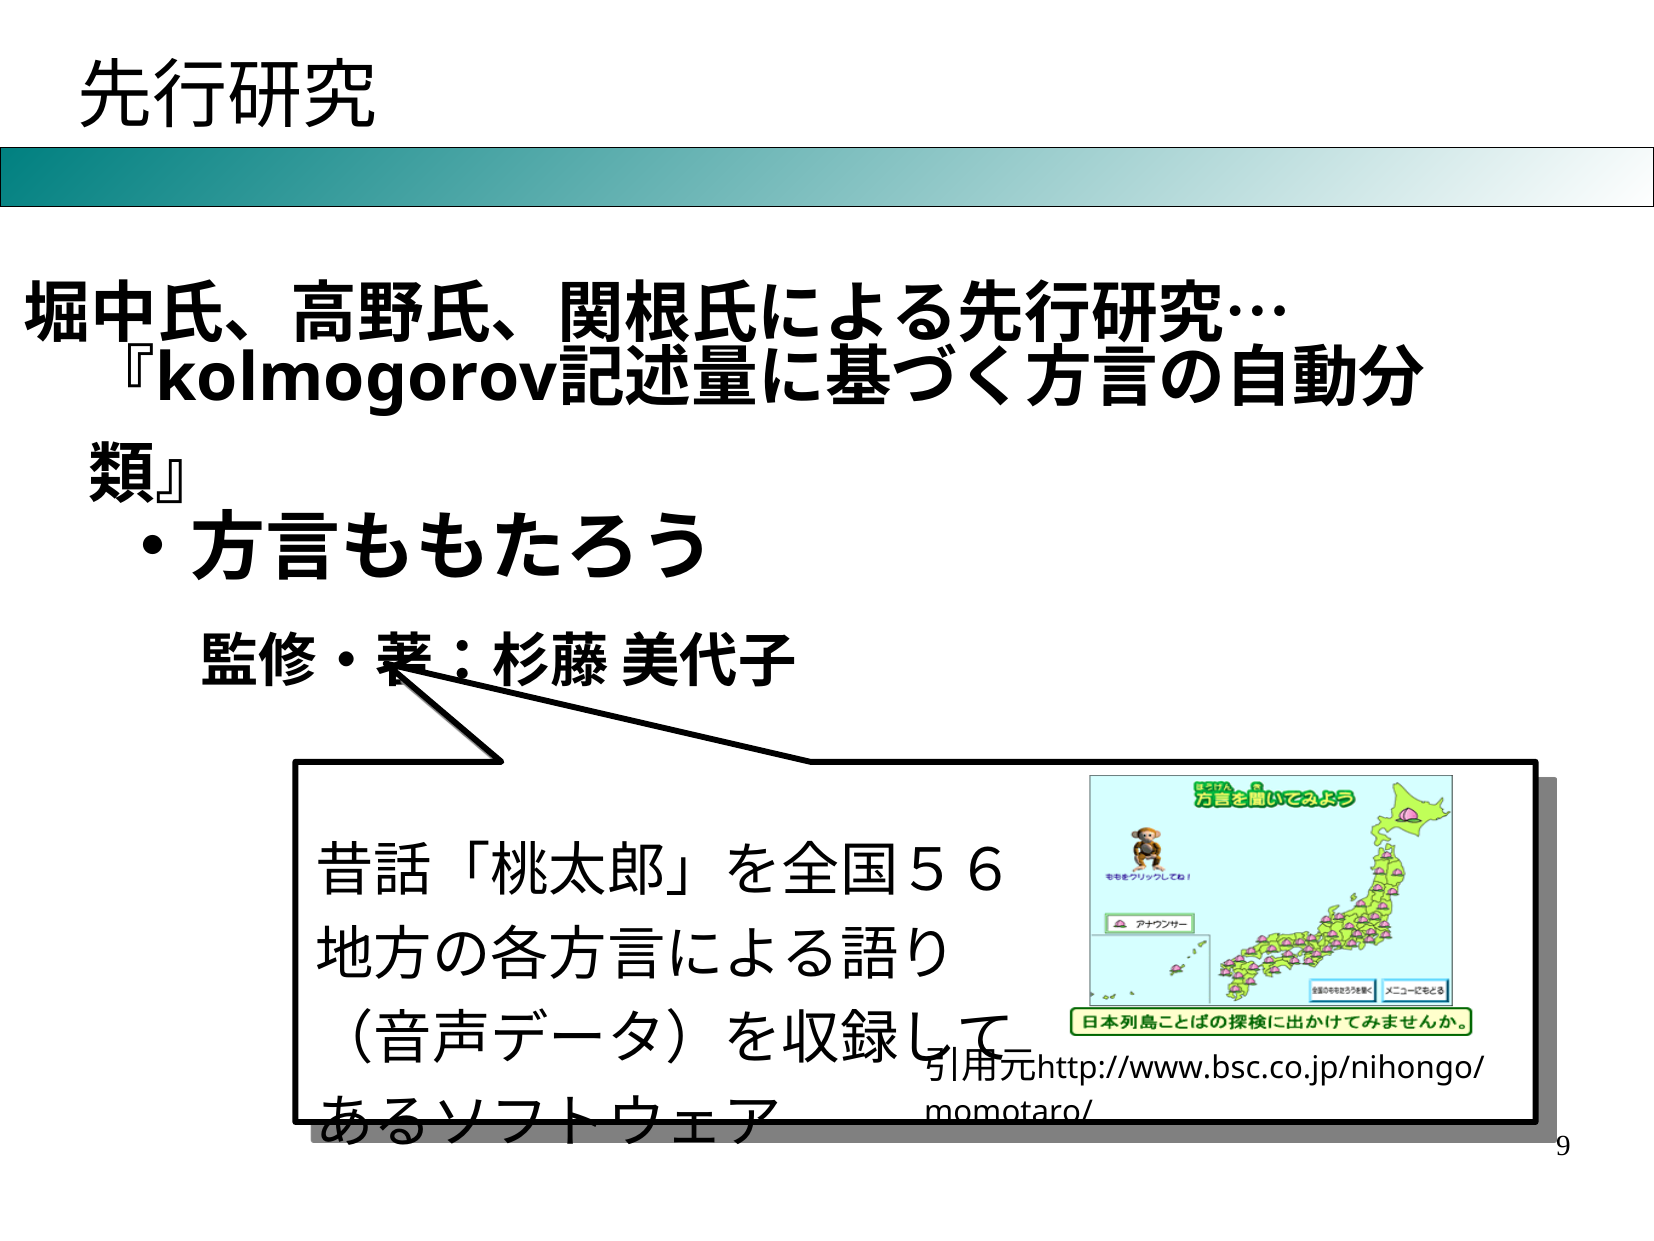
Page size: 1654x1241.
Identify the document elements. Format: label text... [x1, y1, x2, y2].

text_box [977, 1117, 985, 1122]
text_box [1054, 1117, 1068, 1122]
text_box ・方言ももたろう 監修・著：杉藤 美代子 [160, 478, 179, 500]
text_box [1084, 1117, 1536, 1122]
text_box [966, 1117, 975, 1122]
text_box [951, 1117, 959, 1122]
text_box [1014, 1117, 1025, 1122]
text_box [295, 663, 1536, 1122]
text_box [929, 1117, 937, 1122]
text_box 引用元http://www.bsc.co.jp/nihongo/momotaro/ [909, 1027, 1554, 1117]
picture [1064, 775, 1476, 1027]
text_box [620, 1109, 652, 1122]
title 先行研究 [77, 29, 1566, 149]
text_box [573, 1118, 583, 1122]
text_box [940, 1117, 948, 1122]
text_box [353, 1117, 362, 1122]
text_box 昔話「桃太郎」を全国５６地方の各方言による語り （音声データ）を収録してあるソフトウェア [301, 815, 1040, 1081]
text_box 『kolmogorov記述量に基づく方言の自動分類』 [88, 383, 1536, 456]
text_box ・方言ももたろう 監修・著：杉藤 美代子 [101, 478, 922, 658]
text_box [999, 1117, 1007, 1122]
text_box [1026, 1117, 1034, 1122]
text_box [340, 1116, 351, 1122]
text_box [1075, 1117, 1083, 1122]
title 堀中氏、高野氏、関根氏による先行研究… [23, 260, 1447, 355]
text_box [988, 1117, 996, 1122]
